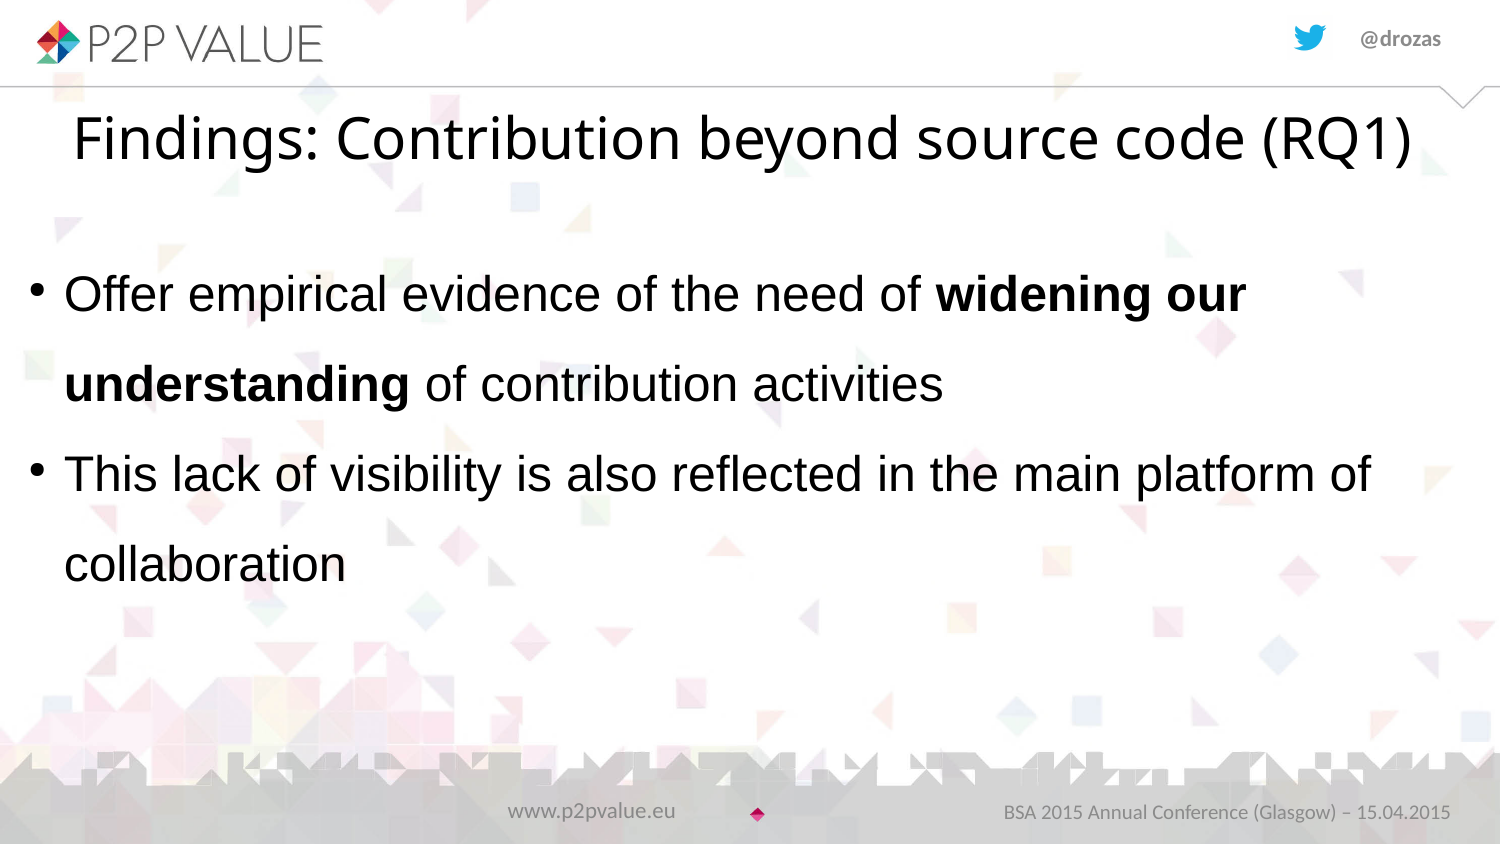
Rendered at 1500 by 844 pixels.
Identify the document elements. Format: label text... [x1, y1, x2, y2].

title Findings: Contribution beyond source code (RQ1) [0, 92, 1486, 181]
picture [0, 0, 1500, 844]
text_box @drozas [1333, 15, 1455, 60]
text_box www.p2pvalue.eu [501, 789, 720, 829]
subtitle Offer empirical evidence of the need of widening our understanding of contribution activities This lack of visibility is also reflected in the main platform of collaboration [15, 225, 1496, 781]
text_box BSA 2015 Annual Conference (Glasgow) – 15.04.2015 [777, 788, 1470, 834]
